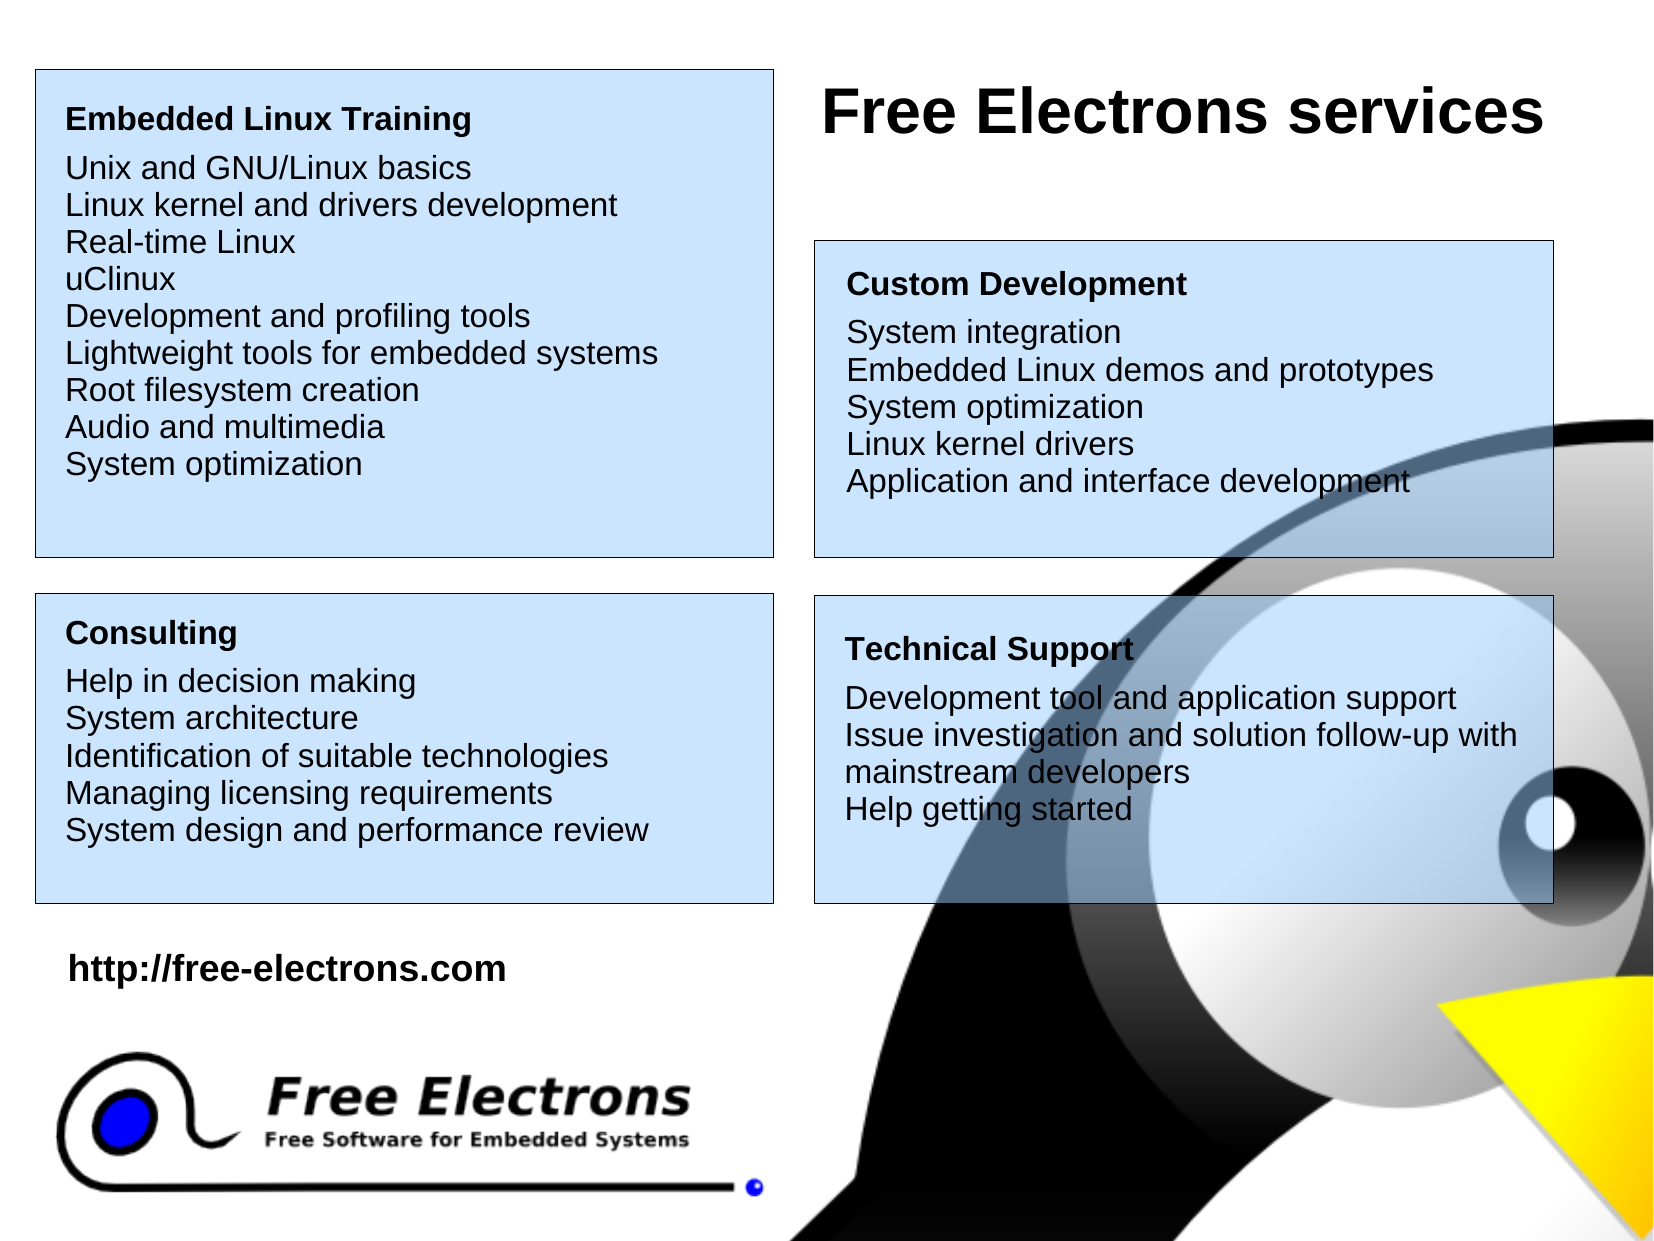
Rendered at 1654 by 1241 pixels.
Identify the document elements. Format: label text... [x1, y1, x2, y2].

text_box http://free-electrons.com [67, 947, 508, 1004]
text_box [35, 69, 774, 558]
text_box [814, 595, 1554, 904]
text_box [35, 593, 774, 904]
text_box Custom Development System integration Embedded Linux demos and prototypes System optimization Linux kernel drivers Application and interface development [846, 265, 1538, 575]
text_box [814, 240, 1554, 558]
text_box Free Electrons services [821, 74, 1545, 173]
picture [36, 416, 1654, 1241]
text_box Technical Support Development tool and application support Issue investigation and solution follow-up with mainstream developers Help getting started [844, 630, 1542, 891]
text_box Embedded Linux Training Unix and GNU/Linux basics Linux kernel and drivers development Real-time Linux uClinux Development and profiling tools Lightweight tools for embedded systems Root filesystem creation Audio and multimedia System optimization [64, 100, 759, 593]
text_box Consulting Help in decision making System architecture Identification of suitable technologies Managing licensing requirements System design and performance review [64, 614, 771, 924]
